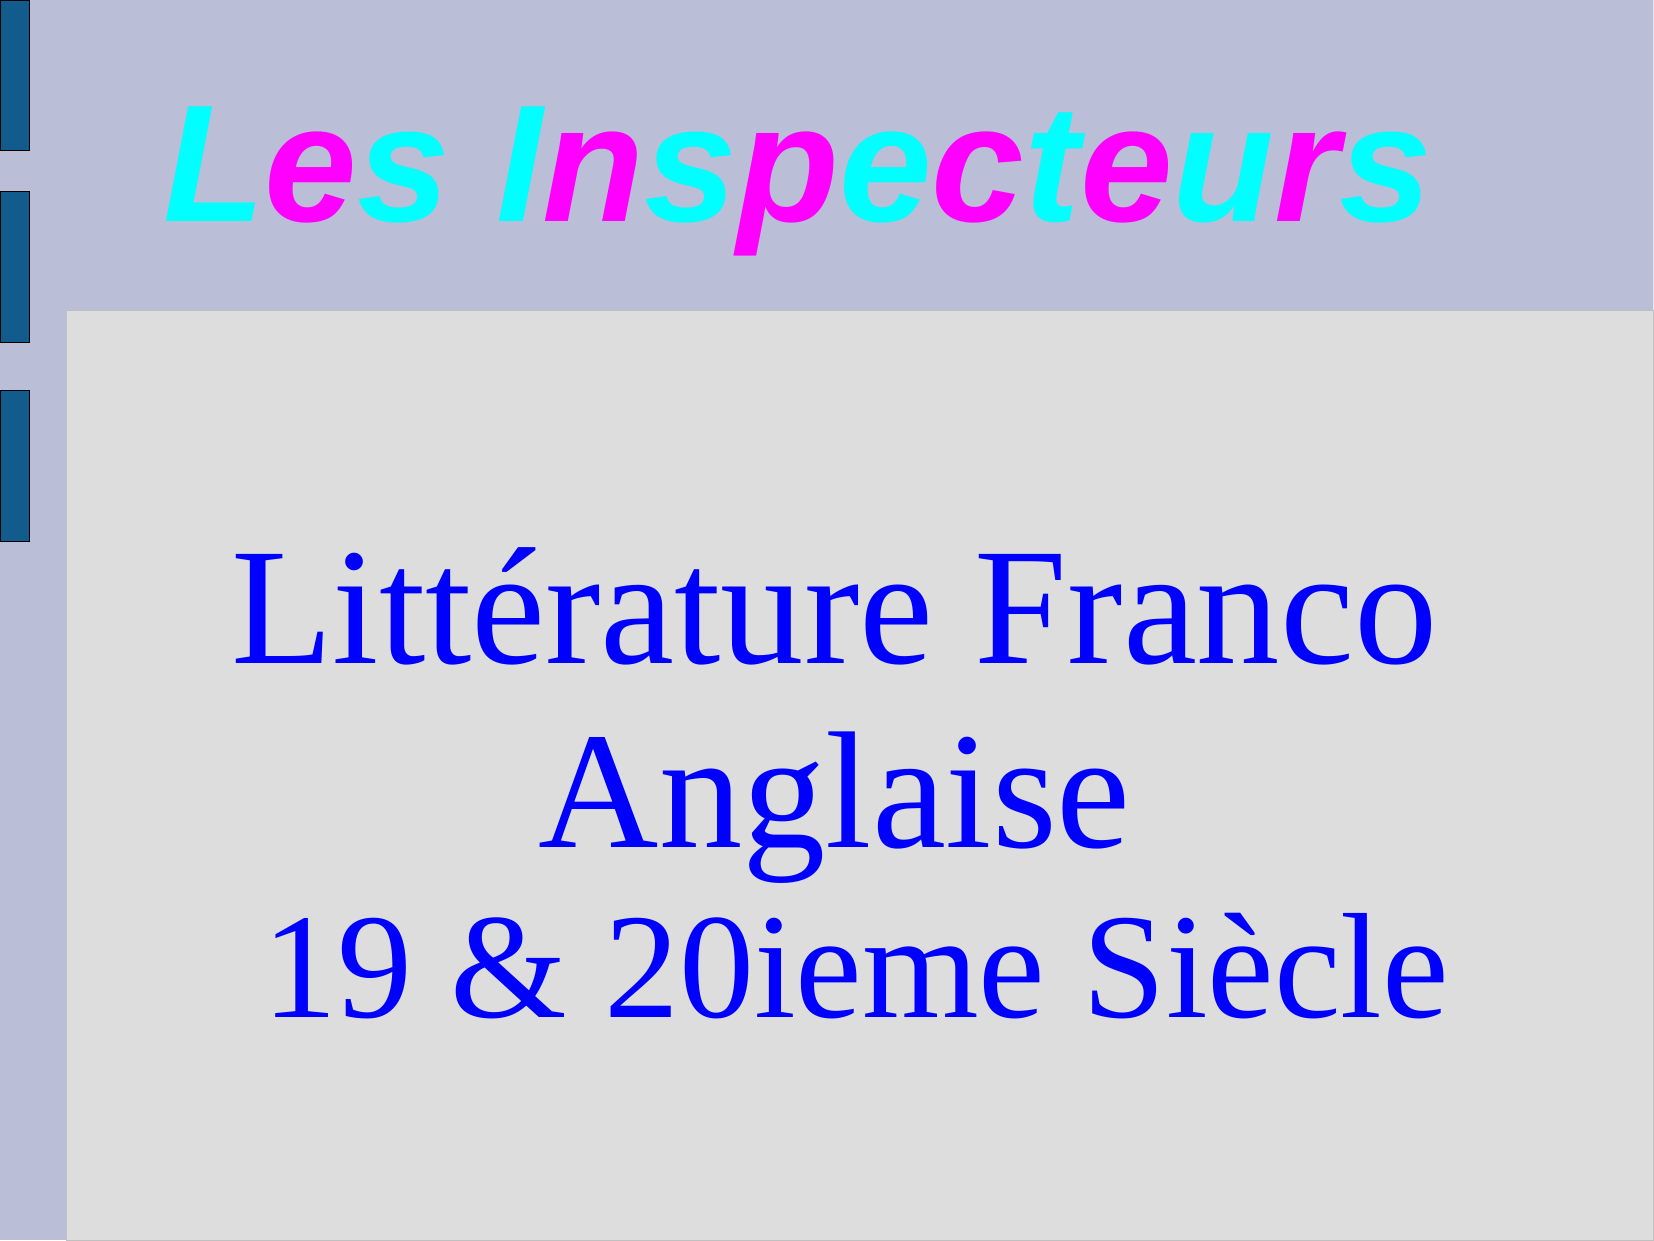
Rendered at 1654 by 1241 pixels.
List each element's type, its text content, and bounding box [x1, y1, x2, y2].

title Les Inspecteurs [76, 67, 1565, 260]
subtitle Littérature Franco Anglaise 19 & 20ieme Siècle [59, 324, 1654, 1241]
